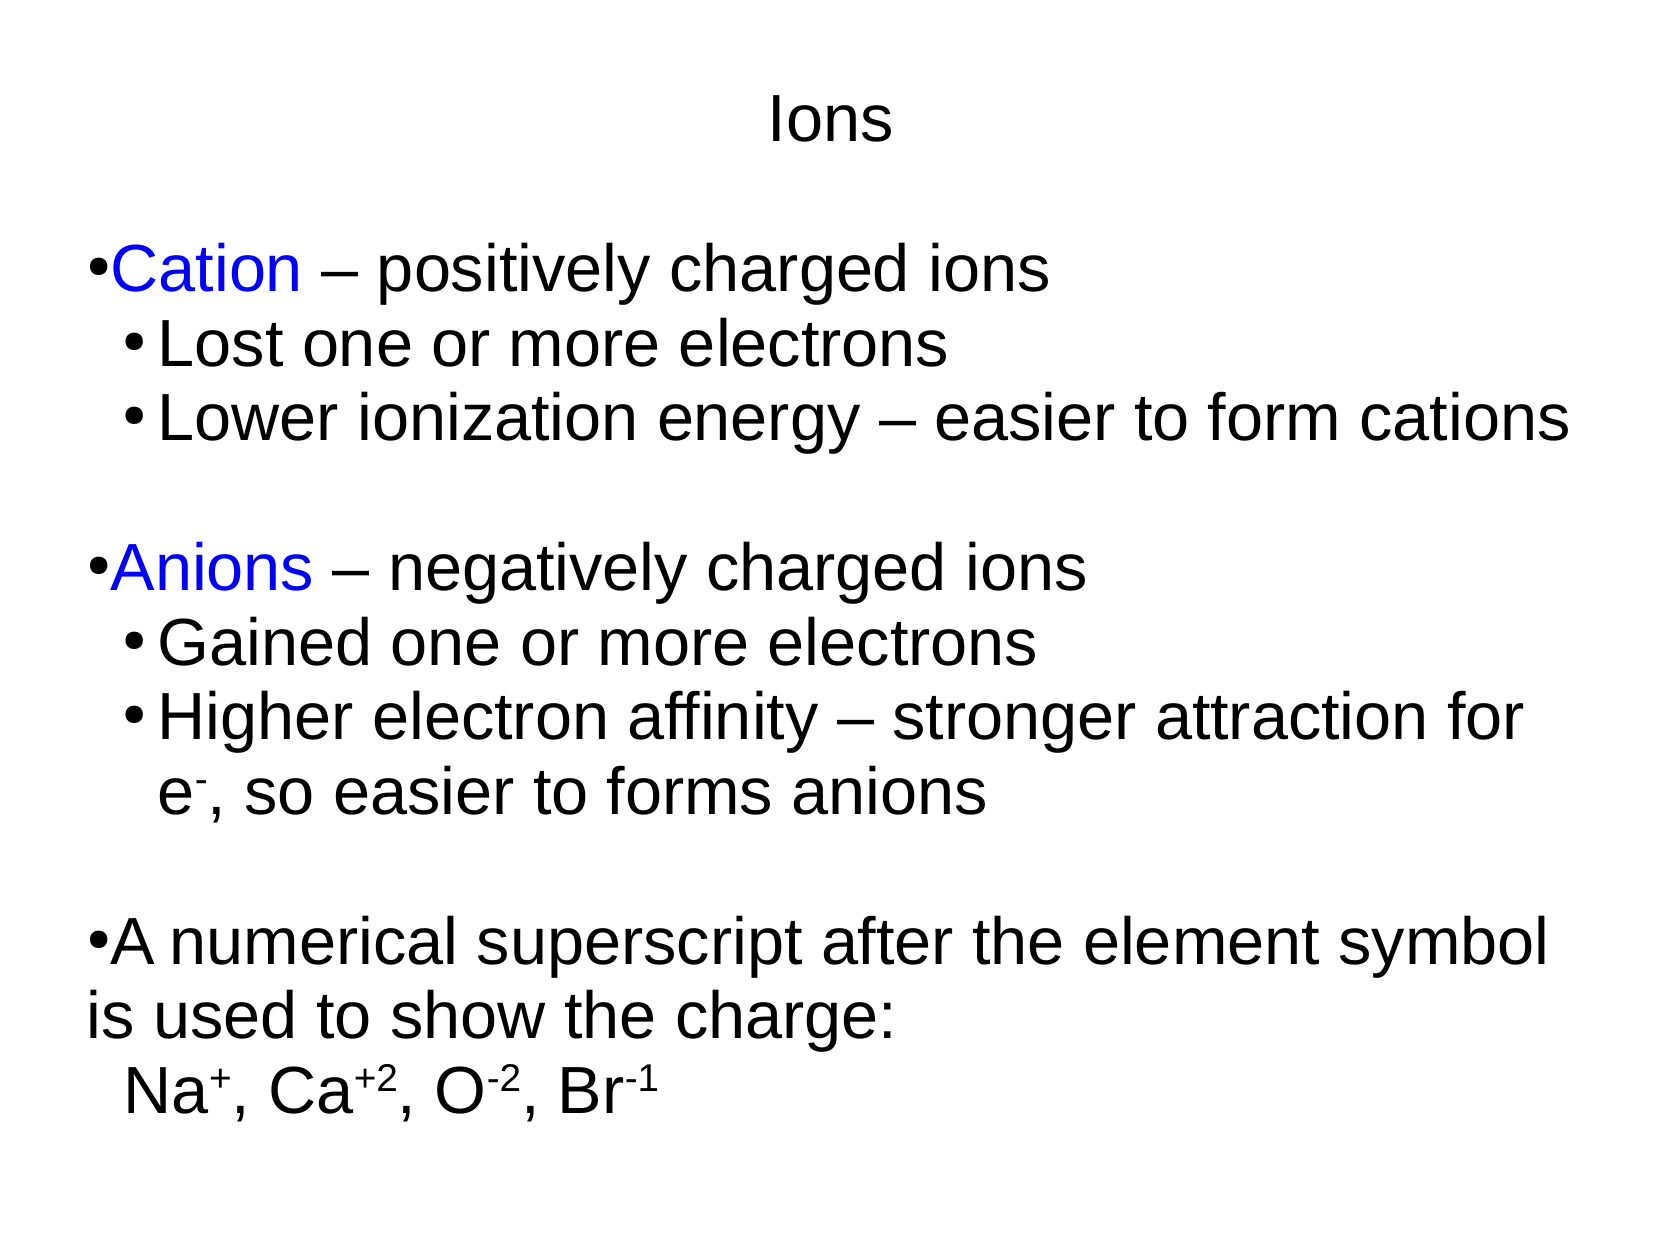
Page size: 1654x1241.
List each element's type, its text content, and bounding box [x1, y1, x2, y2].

subtitle Ions Cation – positively charged ions Lost one or more electrons Lower ionization energy – easier to form cations Anions – negatively charged ions Gained one or more electrons Higher electron affinity – stronger attraction for e-, so easier to forms anions A numerical superscript after the element symbol is used to show the charge: Na+, Ca+2, O-2, Br-1 [86, 75, 1576, 1135]
